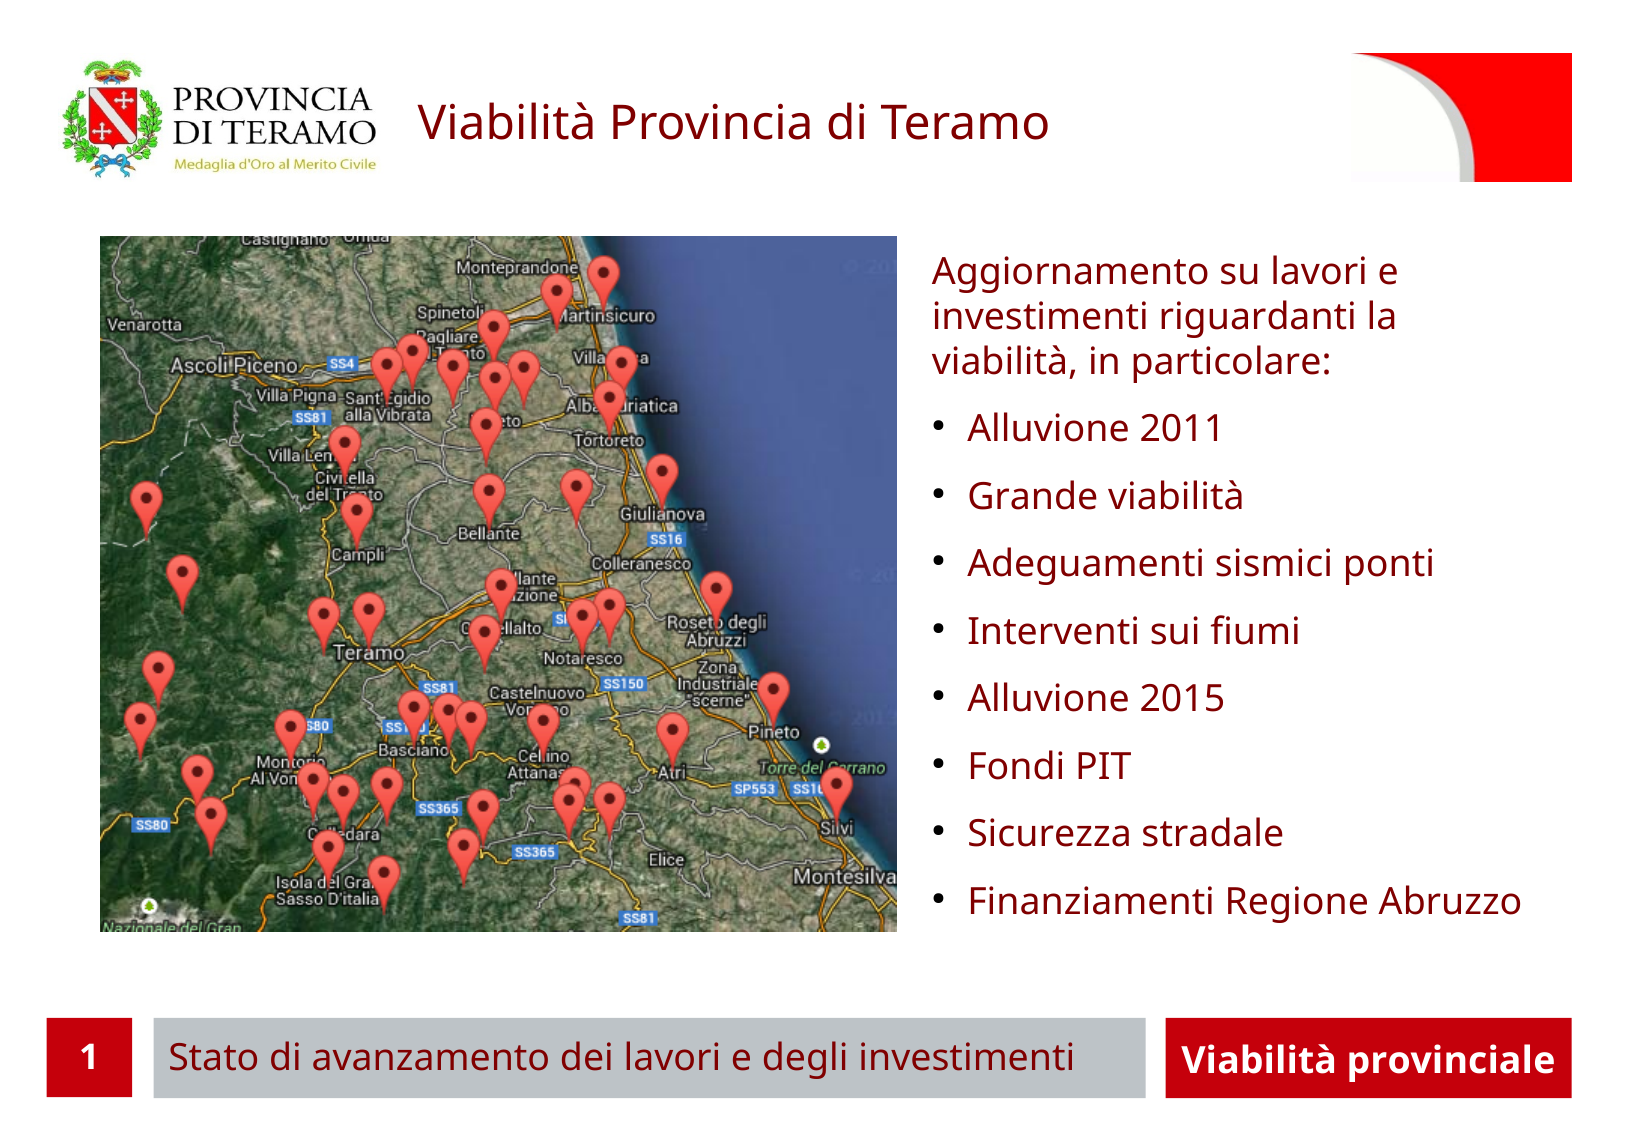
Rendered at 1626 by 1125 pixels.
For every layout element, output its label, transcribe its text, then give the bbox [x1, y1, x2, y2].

text_box Aggiornamento su lavori e investimenti riguardanti la viabilità, in particolare: Alluvione 2011 Grande viabilità Adeguamenti sismici ponti Interventi sui fiumi Alluvione 2015 Fondi PIT Sicurezza stradale Finanziamenti Regione Abruzzo [917, 239, 1555, 930]
picture [58, 53, 384, 182]
picture [1352, 53, 1572, 182]
picture [100, 236, 897, 932]
title Viabilità Provincia di Teramo [406, 53, 1352, 187]
